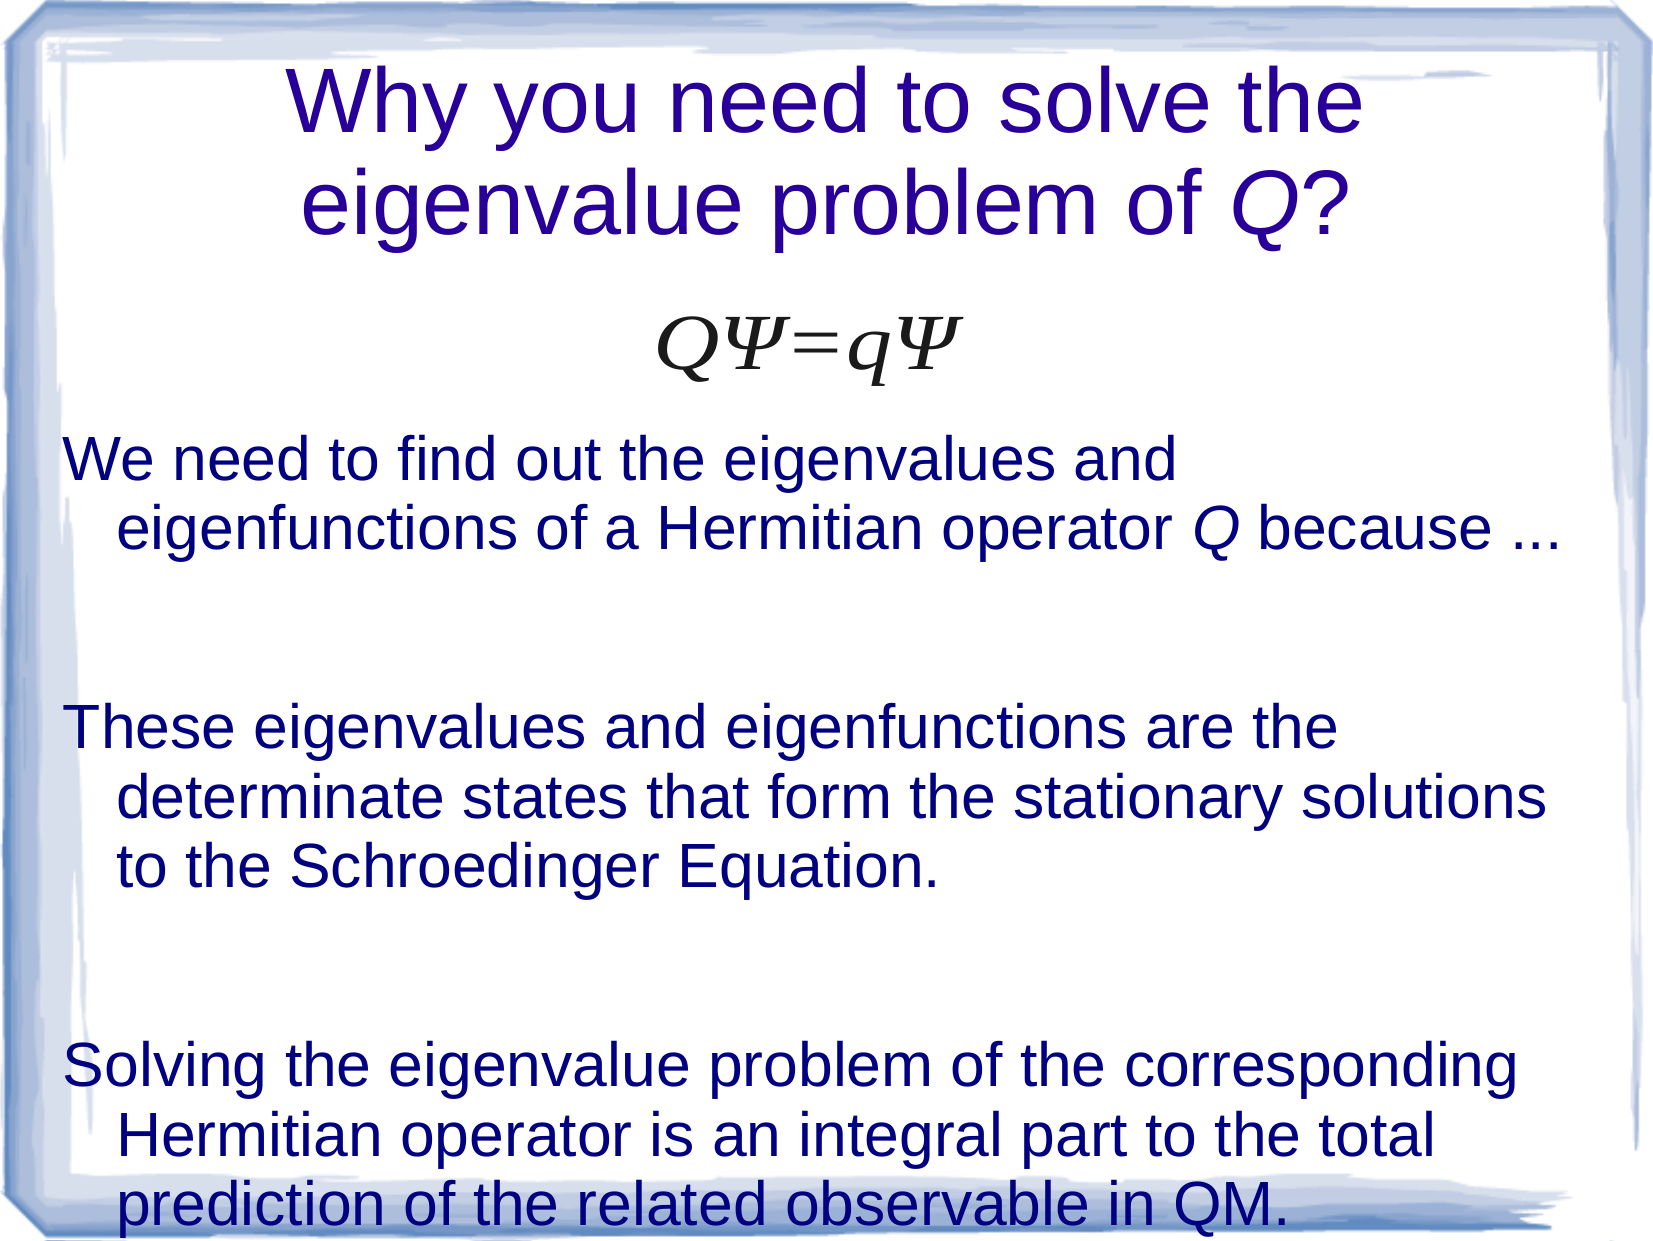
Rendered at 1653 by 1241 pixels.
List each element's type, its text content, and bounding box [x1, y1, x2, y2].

title Why you need to solve the eigenvalue problem of Q? [82, 49, 1570, 256]
picture [0, 0, 1653, 1241]
list We need to find out the eigenvalues and eigenfunctions of a Hermitian operator Q because ... These eigenvalues and eigenfunctions are the determinate states that form the stationary solutions to the Schroedinger Equation. Solving the eigenvalue problem of the corresponding Hermitian operator is an integral part to the total prediction of the related observable in QM. [59, 315, 1570, 1235]
chart [629, 300, 999, 389]
